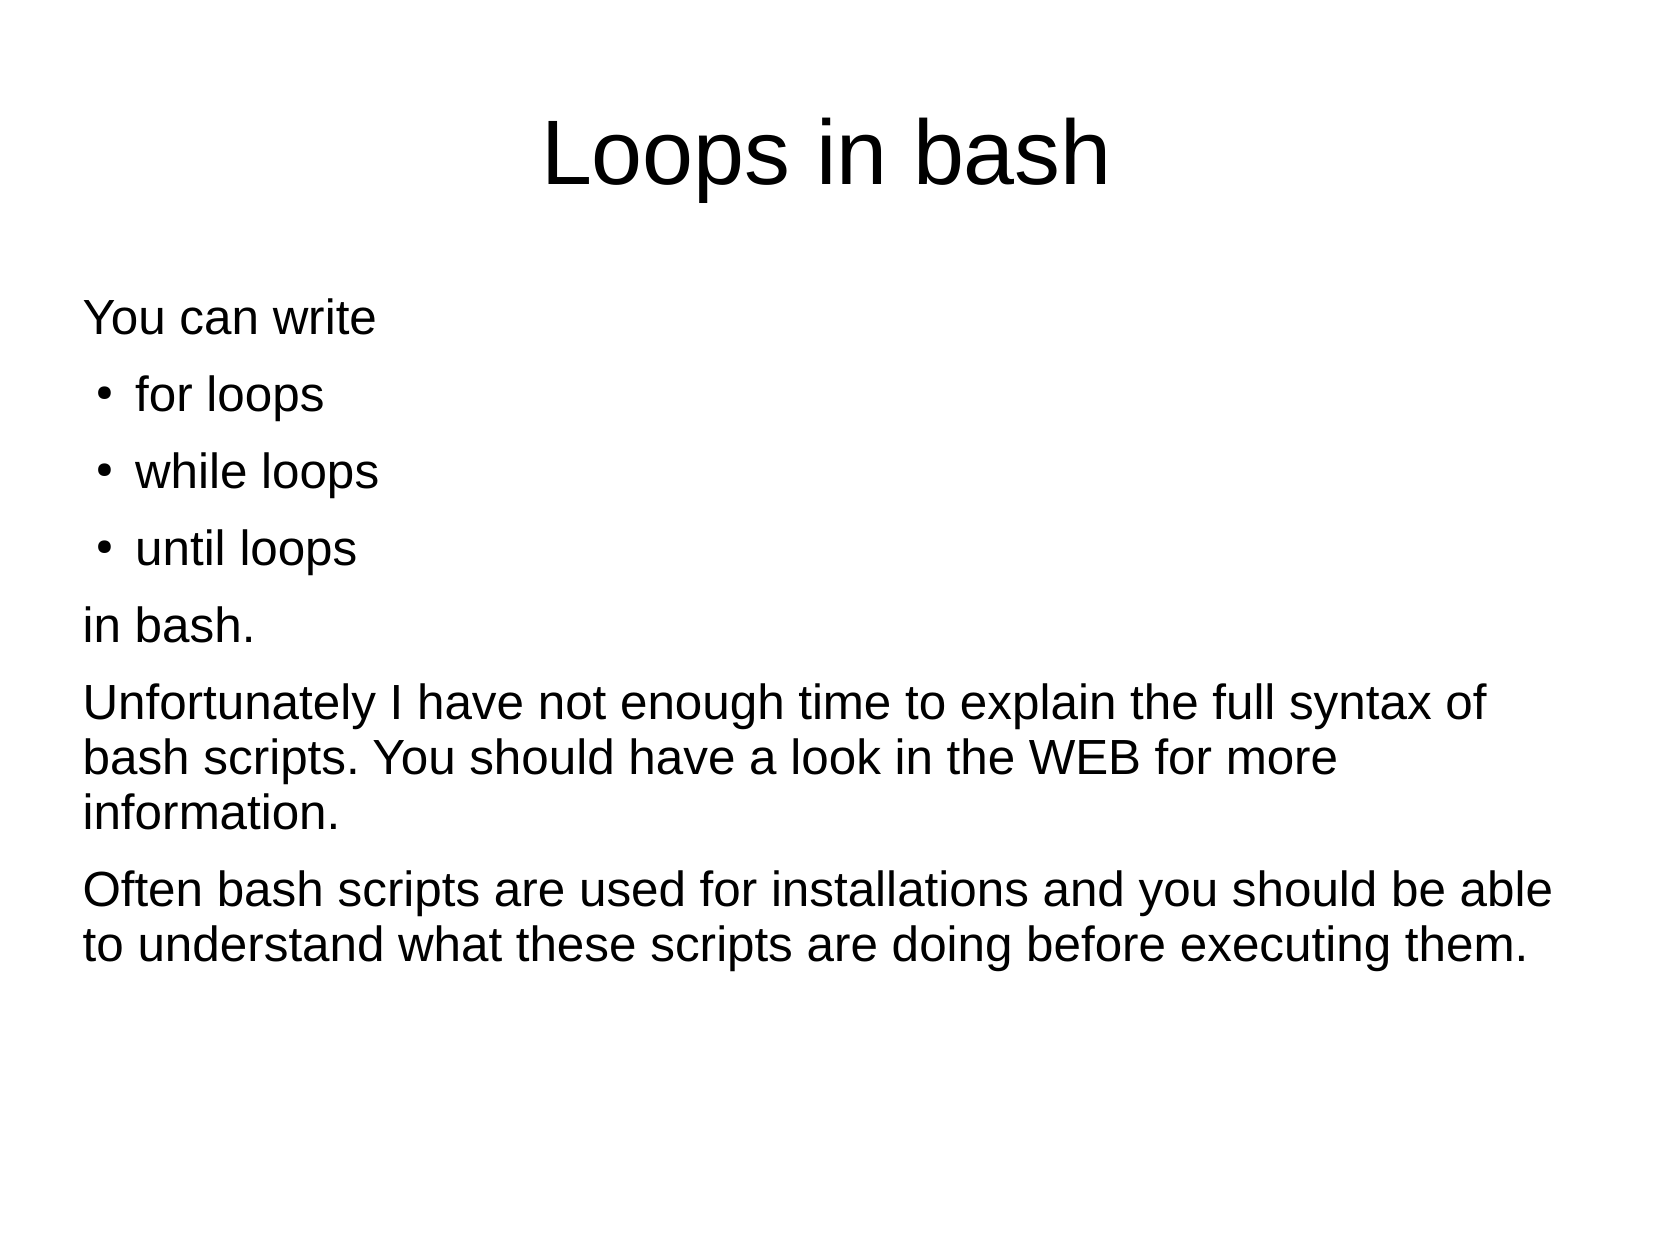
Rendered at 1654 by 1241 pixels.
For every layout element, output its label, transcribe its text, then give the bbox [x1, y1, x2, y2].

title Loops in bash [82, 49, 1571, 257]
list You can write for loops while loops until loops in bash. Unfortunately I have not enough time to explain the full syntax of bash scripts. You should have a look in the WEB for more information. Often bash scripts are used for installations and you should be able to understand what these scripts are doing before executing them. [82, 290, 1571, 1010]
